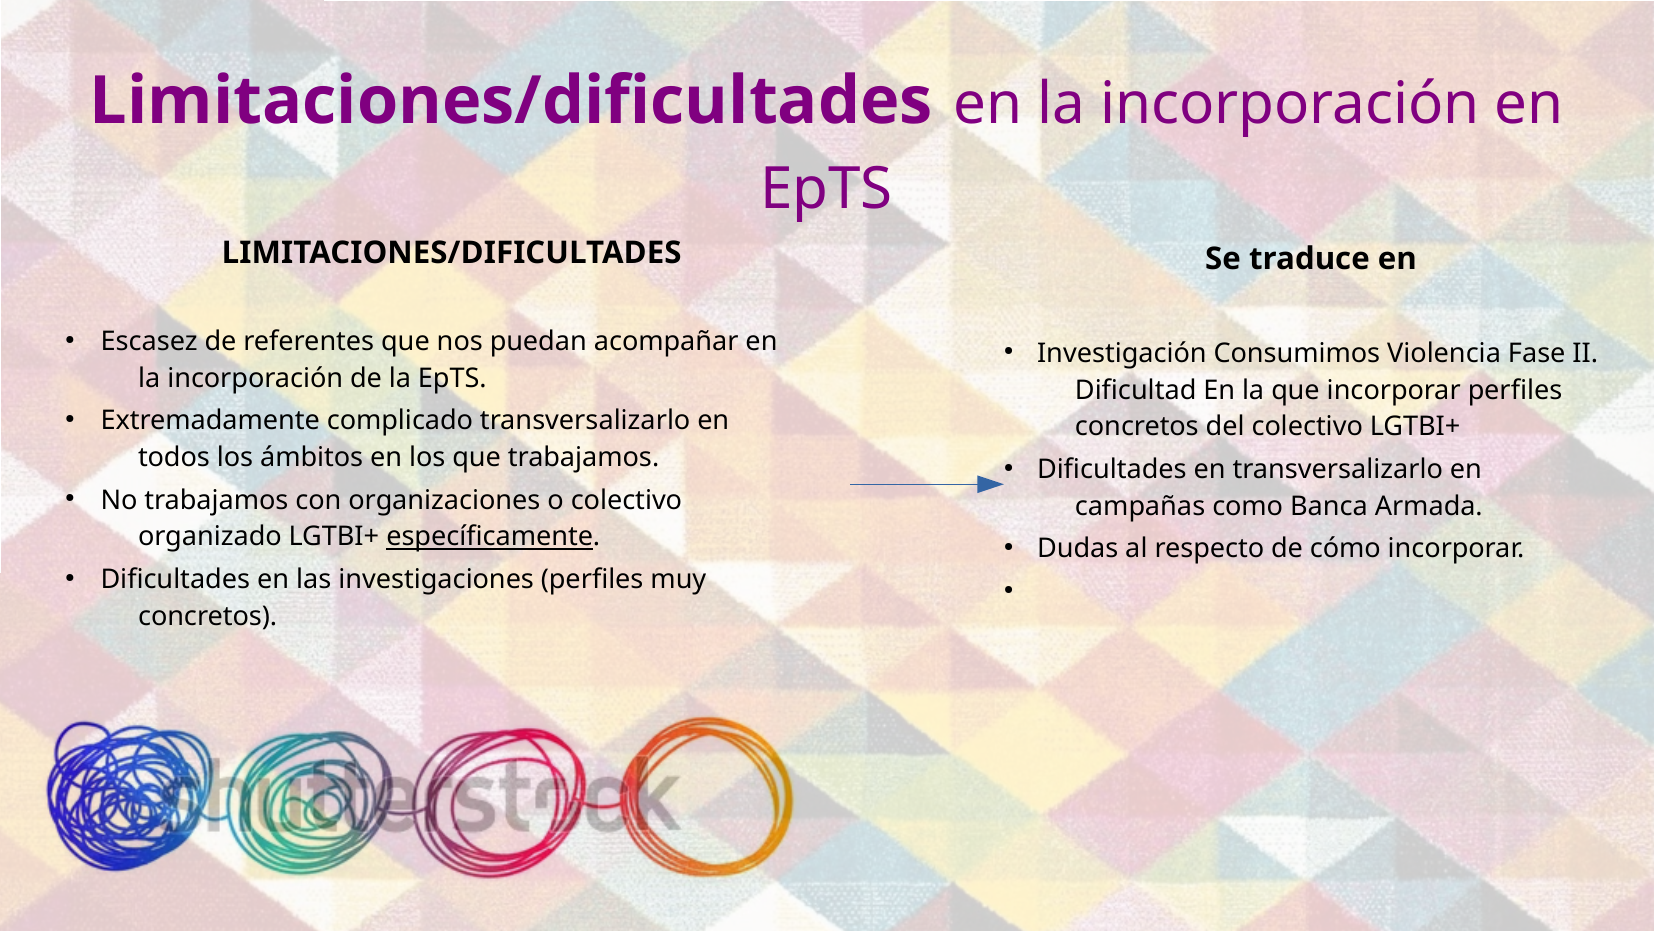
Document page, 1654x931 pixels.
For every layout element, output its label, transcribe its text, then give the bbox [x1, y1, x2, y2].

picture [0, 0, 1654, 931]
list Se traduce en Investigación Consumimos Violencia Fase II. Dificultad En la que incorporar perfiles concretos del colectivo LGTBI+ Dificultades en transversalizarlo en campañas como Banca Armada. Dudas al respecto de cómo incorporar. [1004, 236, 1601, 917]
title Limitaciones/dificultades en la incorporación en EpTS [82, 48, 1571, 221]
list LIMITACIONES/DIFICULTADES Escasez de referentes que nos puedan acompañar en la incorporación de la EpTS. Extremadamente complicado transversalizarlo en todos los ámbitos en los que trabajamos. No trabajamos con organizaciones o colectivo organizado LGTBI+ específicamente. Dificultades en las investigaciones (perfiles muy concretos). [0, 230, 804, 697]
